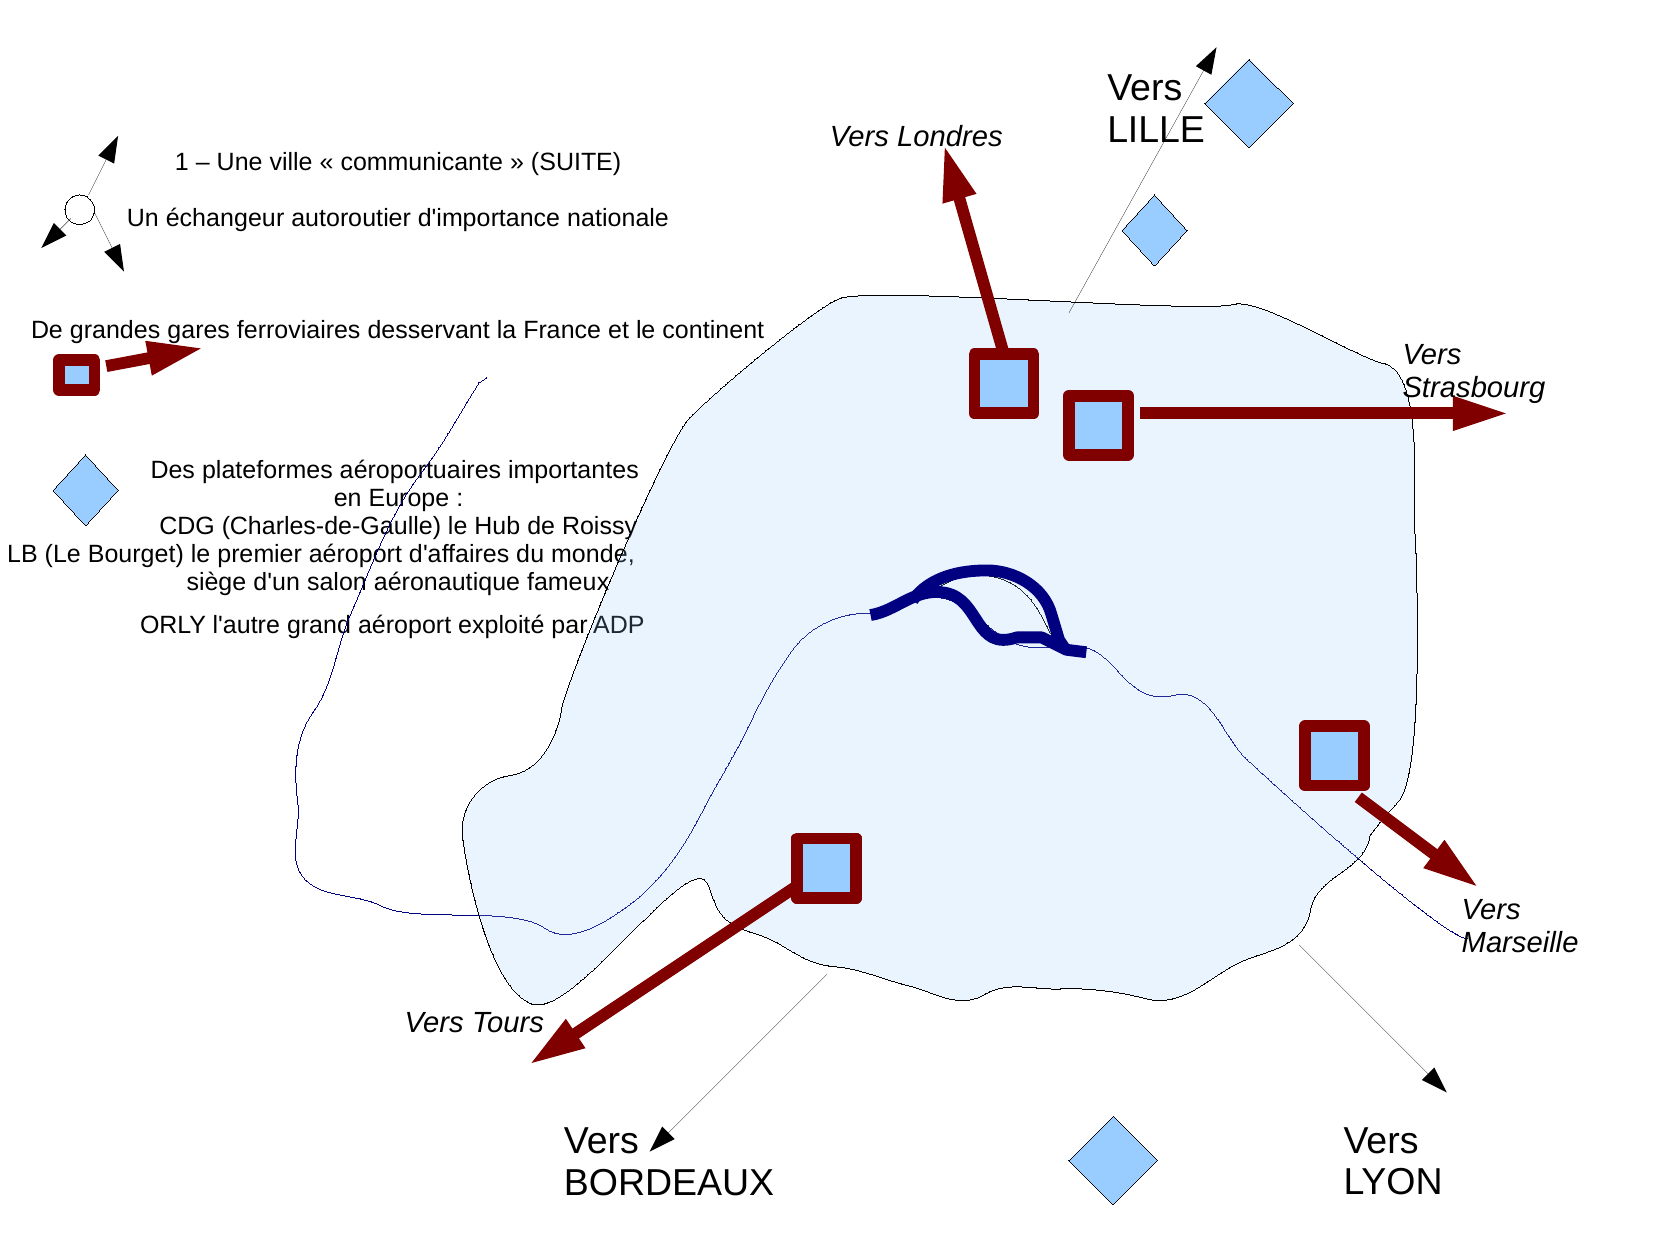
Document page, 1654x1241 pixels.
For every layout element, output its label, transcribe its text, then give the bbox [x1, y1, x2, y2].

text_box [1122, 194, 1188, 266]
text_box Vers Strasbourg [1387, 330, 1595, 411]
text_box Vers LILLE [1092, 59, 1300, 158]
text_box Vers LYON [1328, 1111, 1536, 1211]
text_box Vers Tours [389, 998, 597, 1046]
title 1 – Une ville « communicante » (SUITE) Un échangeur autoroutier d'importance nationale De grandes gares ferroviaires desservant la France et le continent Des plateformes aéroportuaires importantes en Europe : CDG (Charles-de-Gaulle) le Hub de Roissy LB (Le Bourget) le premier aéroport d'affaires du monde, siège d'un salon aéronautique fameux ORLY l'autre grand aéroport exploité par ADP [0, 127, 798, 709]
text_box [462, 295, 1418, 1001]
text_box [53, 454, 119, 526]
text_box [1204, 59, 1294, 148]
text_box Vers BORDEAUX [549, 1111, 827, 1211]
text_box Vers Marseille [1446, 885, 1654, 966]
text_box [1068, 1116, 1158, 1205]
text_box [59, 360, 95, 390]
text_box Vers Londres [814, 112, 1022, 160]
